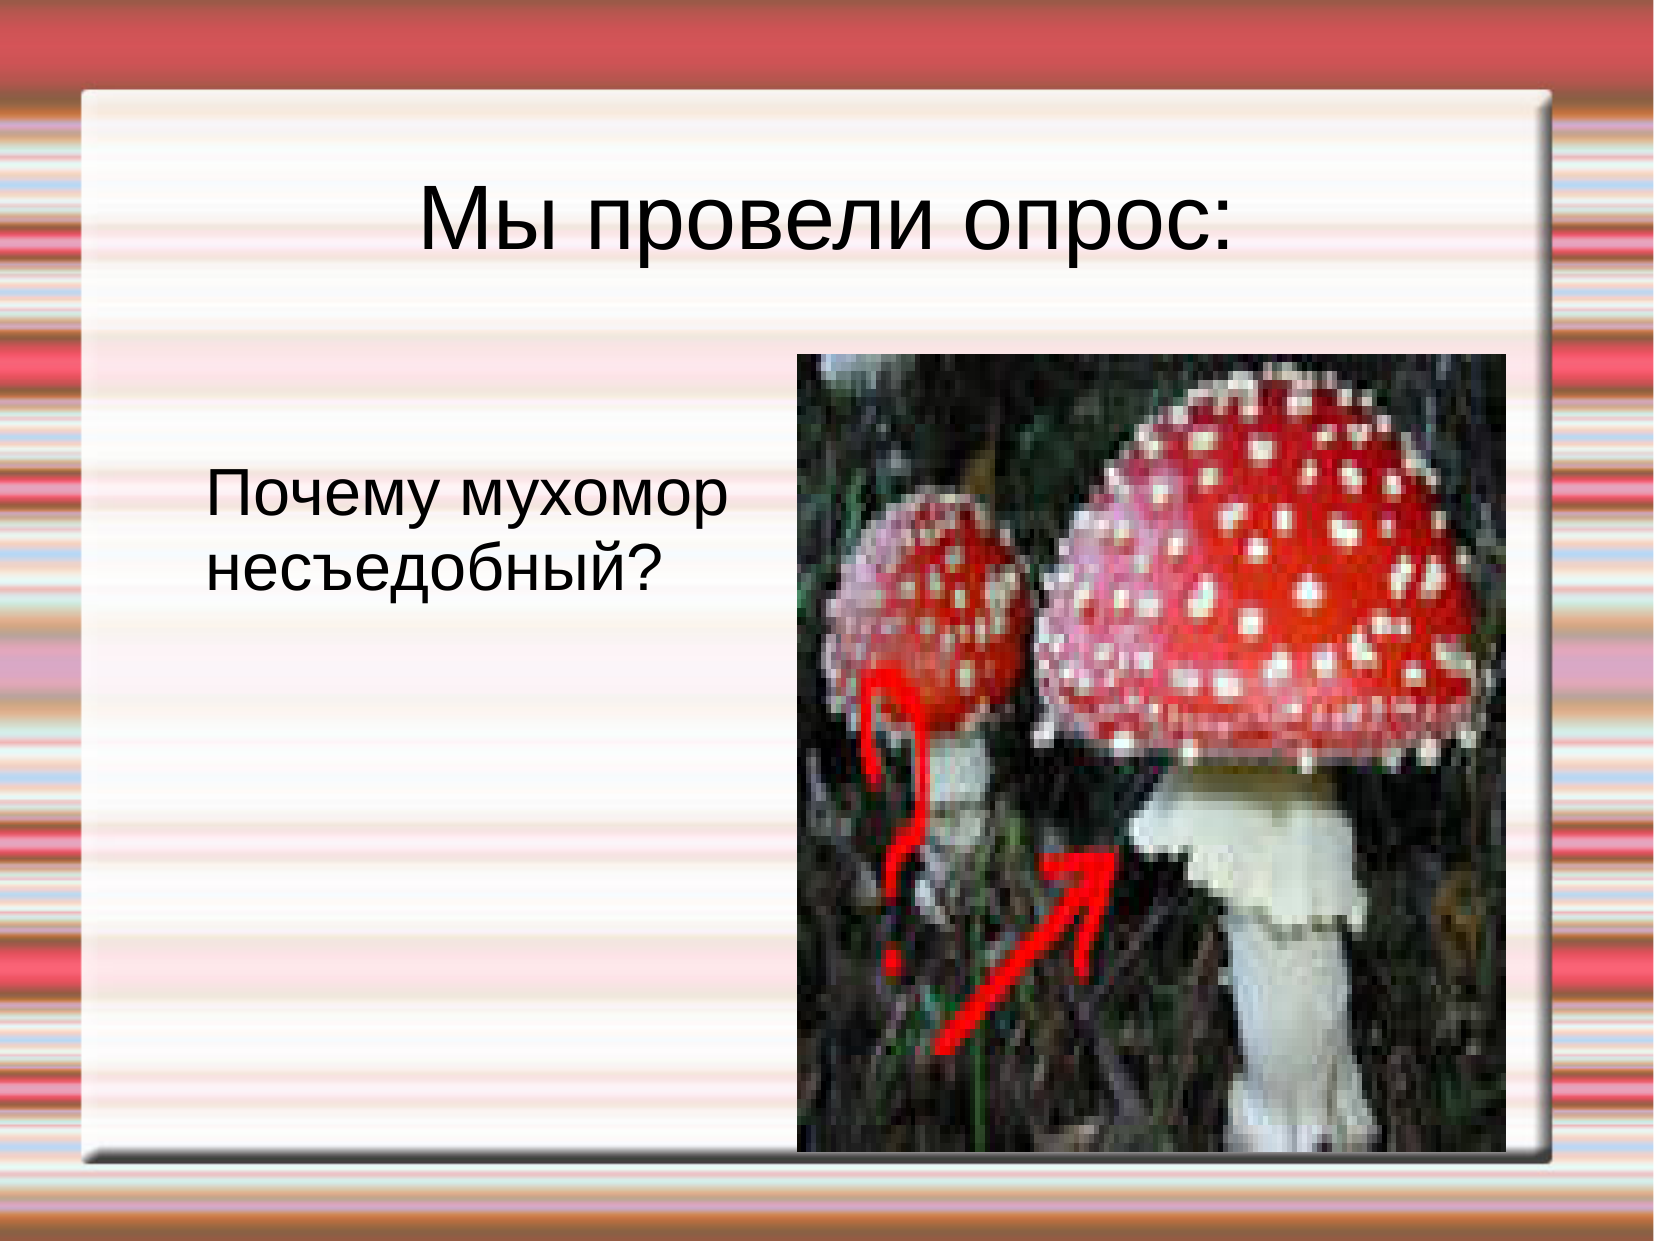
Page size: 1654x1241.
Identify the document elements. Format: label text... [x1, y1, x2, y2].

title Мы провели опрос: [121, 114, 1534, 322]
list Почему мухомор несъедобный? [134, 350, 809, 1170]
picture [0, 0, 1654, 1241]
